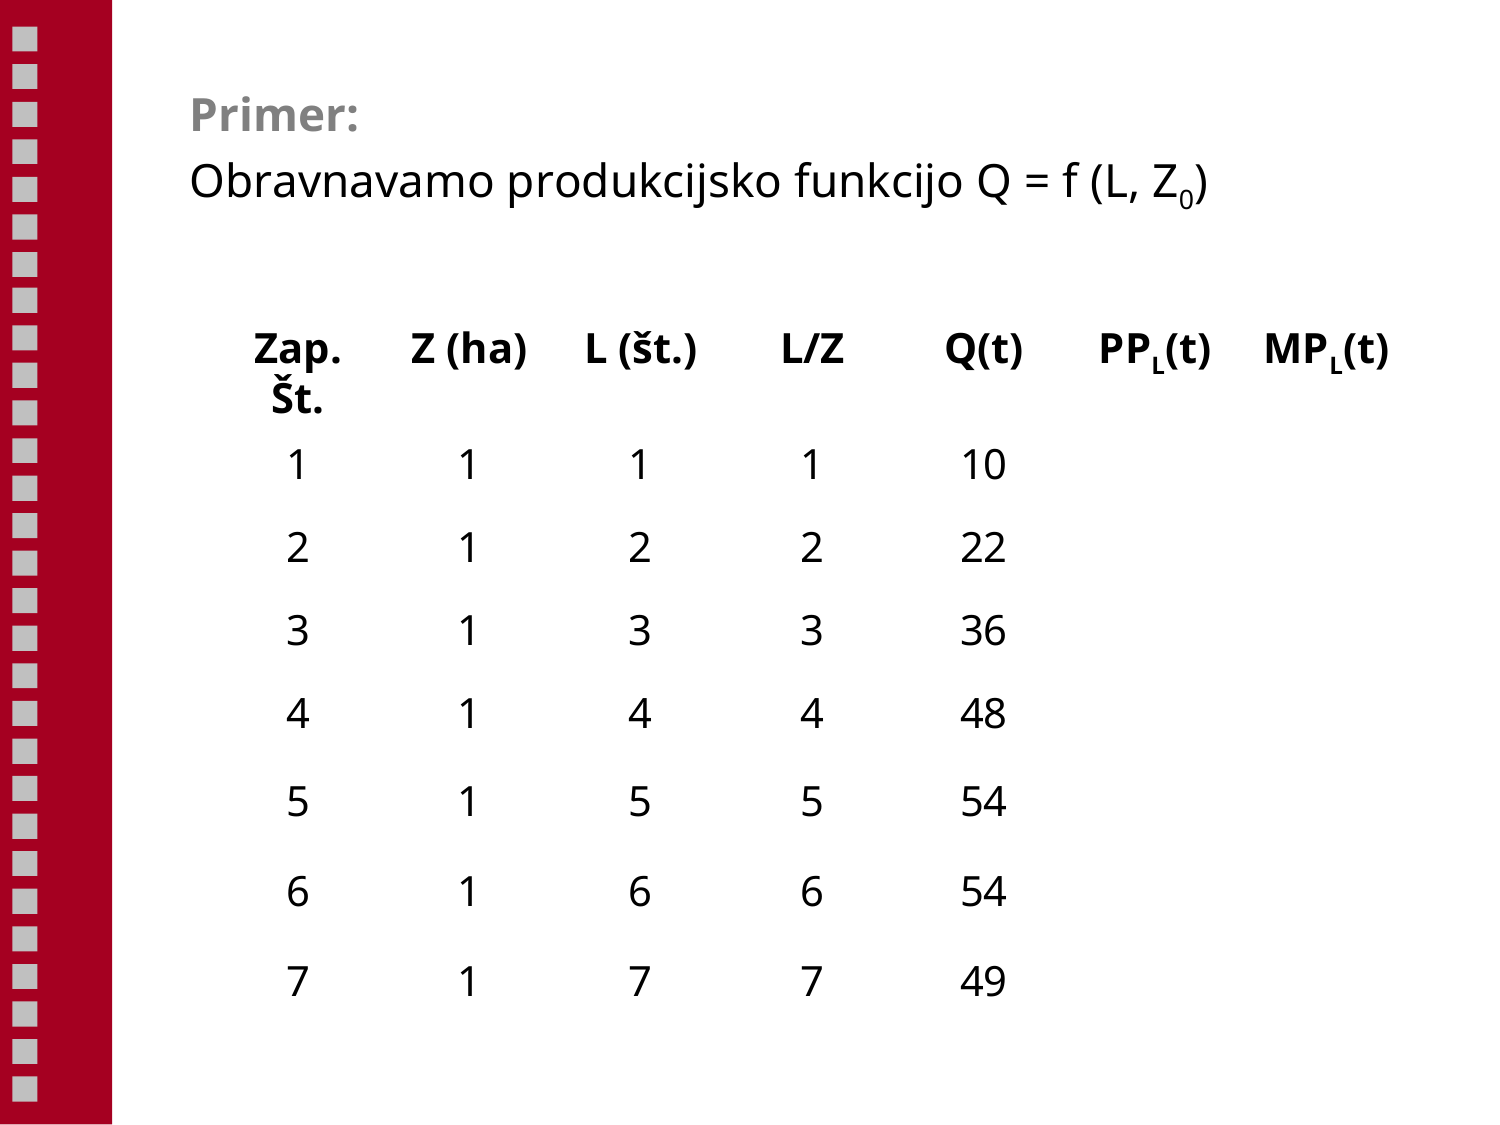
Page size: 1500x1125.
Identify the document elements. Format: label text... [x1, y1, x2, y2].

table_cell 2 [212, 513, 384, 596]
table_cell 54 [898, 767, 1070, 857]
table_cell 49 [898, 947, 1070, 1037]
table_cell [1070, 680, 1241, 767]
table_cell [1241, 767, 1412, 857]
table_cell [1241, 680, 1412, 767]
table_cell [1241, 857, 1412, 947]
table_cell 3 [727, 596, 898, 680]
table_cell 1 [555, 430, 727, 513]
table_cell [1241, 513, 1412, 596]
table_cell 6 [555, 857, 727, 947]
table_cell 7 [555, 947, 727, 1037]
table_cell 1 [384, 680, 555, 767]
table_cell 4 [727, 680, 898, 767]
table_cell 1 [384, 430, 555, 513]
table_cell 3 [555, 596, 727, 680]
table_cell 10 [898, 430, 1070, 513]
table_cell 6 [212, 857, 384, 947]
table_cell [1070, 596, 1241, 680]
table_cell 5 [555, 767, 727, 857]
table_cell 1 [384, 857, 555, 947]
table_cell 7 [212, 947, 384, 1037]
table_cell [1070, 857, 1241, 947]
table_cell 1 [212, 430, 384, 513]
table_header L/Z [727, 314, 898, 430]
table_cell 22 [898, 513, 1070, 596]
table_cell [1070, 430, 1241, 513]
table_header Zap. Št. [212, 314, 384, 430]
table_cell [1241, 596, 1412, 680]
table_cell [1070, 767, 1241, 857]
table_header PPL(t) [1070, 314, 1241, 430]
table_cell 1 [384, 596, 555, 680]
table_cell [1241, 947, 1412, 1037]
table_cell 48 [898, 680, 1070, 767]
table_header MPL(t) [1241, 314, 1412, 430]
list Primer: Obravnavamo produkcijsko funkcijo Q = f (L, Z0) [174, 78, 1450, 256]
table_header Z (ha) [384, 314, 555, 430]
table_cell 4 [555, 680, 727, 767]
table_cell 1 [384, 513, 555, 596]
table_cell 4 [212, 680, 384, 767]
table_cell 3 [212, 596, 384, 680]
table_header L (št.) [555, 314, 727, 430]
table_cell [1070, 513, 1241, 596]
table_cell [1070, 947, 1241, 1037]
table_cell 5 [212, 767, 384, 857]
table_cell 7 [727, 947, 898, 1037]
table_cell 36 [898, 596, 1070, 680]
table_cell 1 [384, 767, 555, 857]
table_cell 1 [384, 947, 555, 1037]
table_cell [1241, 430, 1412, 513]
table_cell 54 [898, 857, 1070, 947]
table_cell 1 [727, 430, 898, 513]
table_header Q(t) [898, 314, 1070, 430]
table_cell 2 [555, 513, 727, 596]
table_cell 5 [727, 767, 898, 857]
table_cell 2 [727, 513, 898, 596]
table_cell 6 [727, 857, 898, 947]
